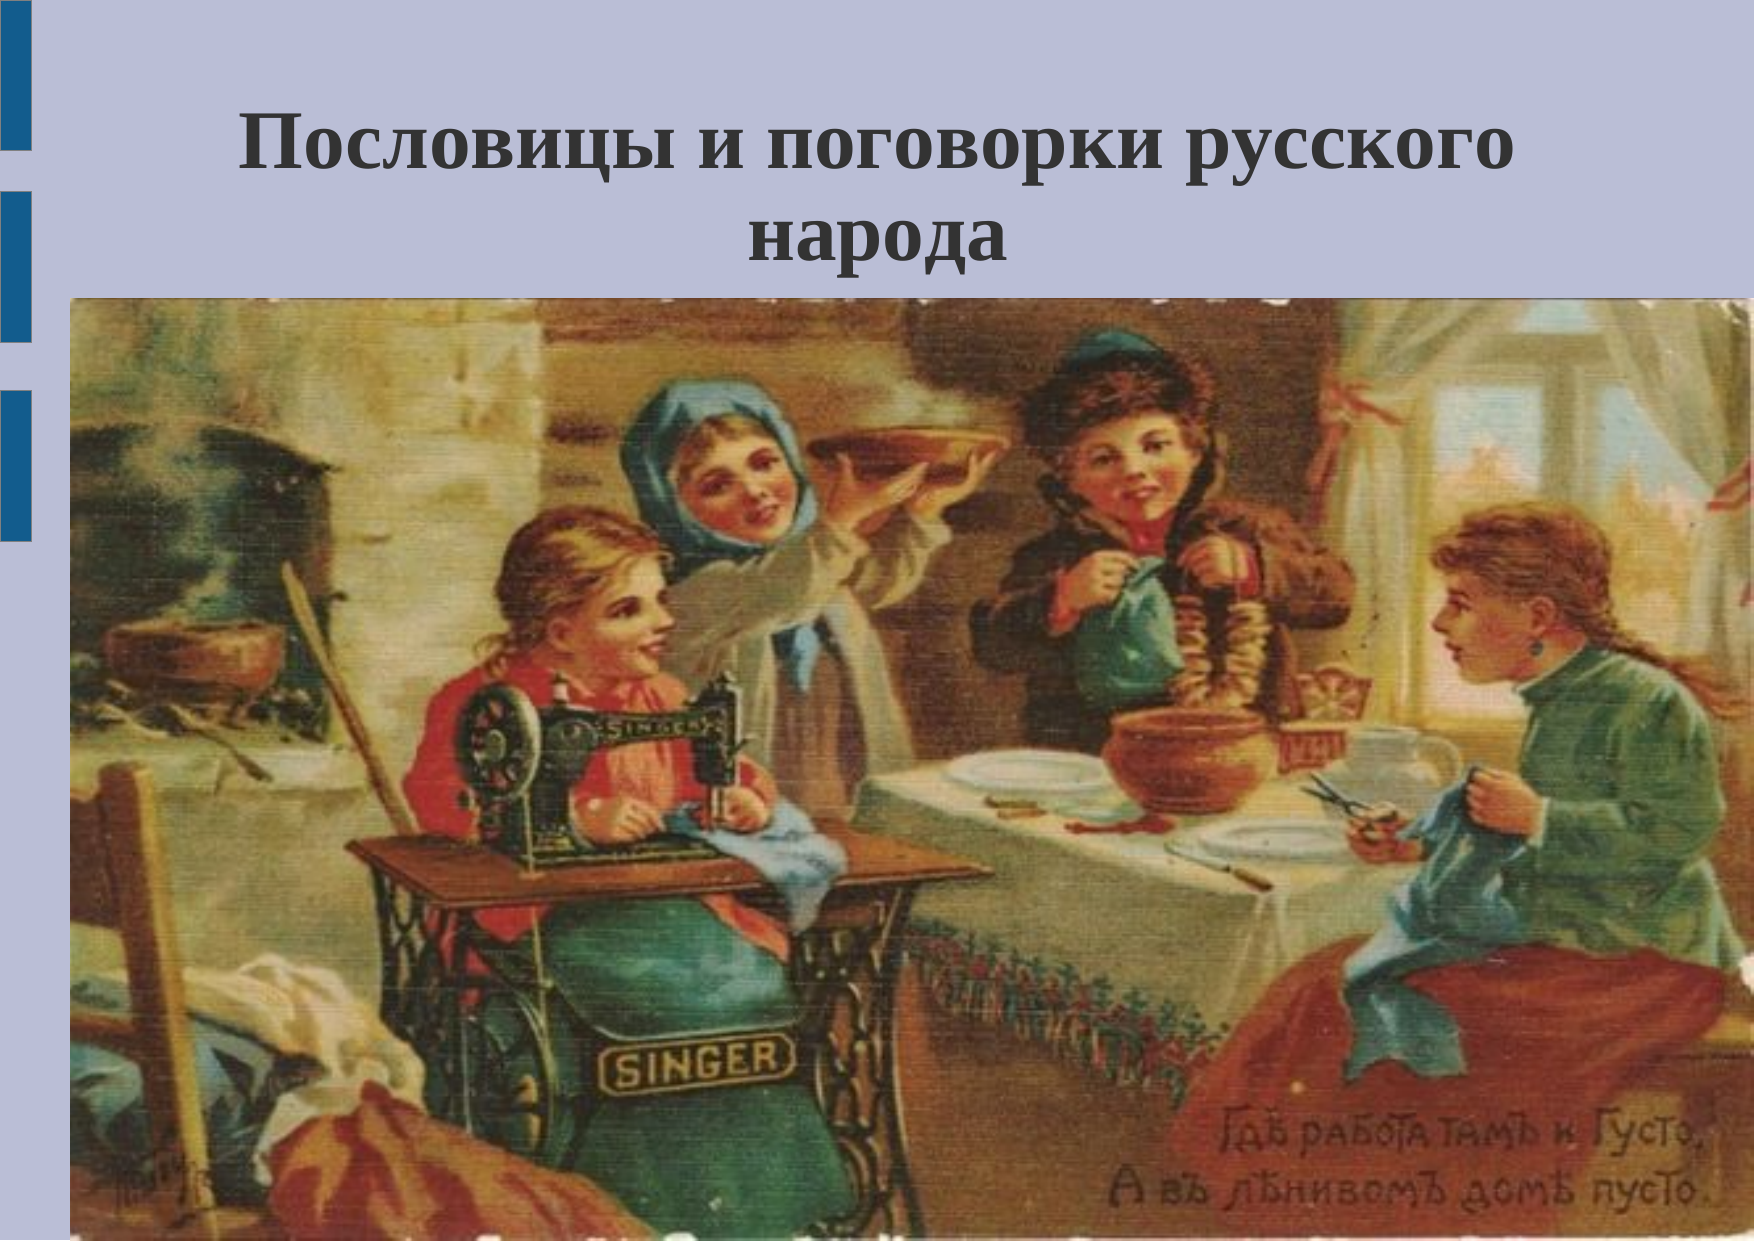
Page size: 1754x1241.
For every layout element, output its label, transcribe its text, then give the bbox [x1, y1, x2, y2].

picture [70, 298, 1754, 1241]
title Пословицы и поговорки русского народа [128, 83, 1627, 291]
